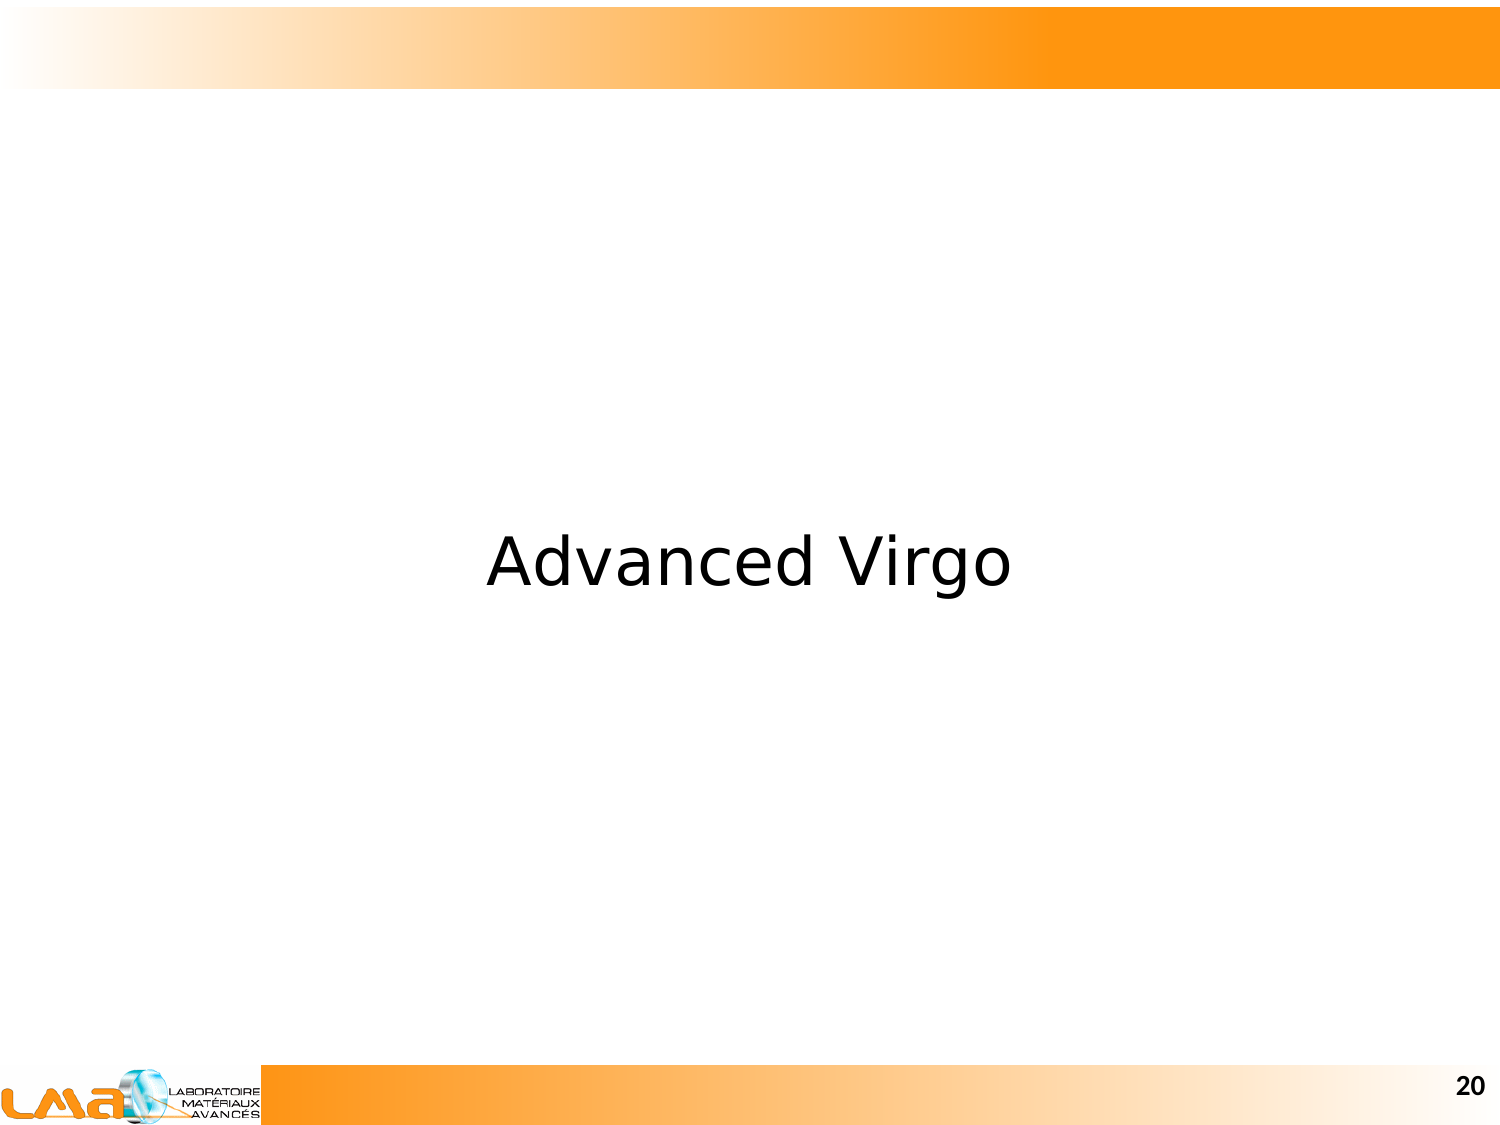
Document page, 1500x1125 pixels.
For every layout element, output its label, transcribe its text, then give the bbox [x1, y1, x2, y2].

subtitle Advanced Virgo [75, 198, 1425, 927]
picture [0, 1065, 261, 1125]
title [0, 7, 1500, 89]
